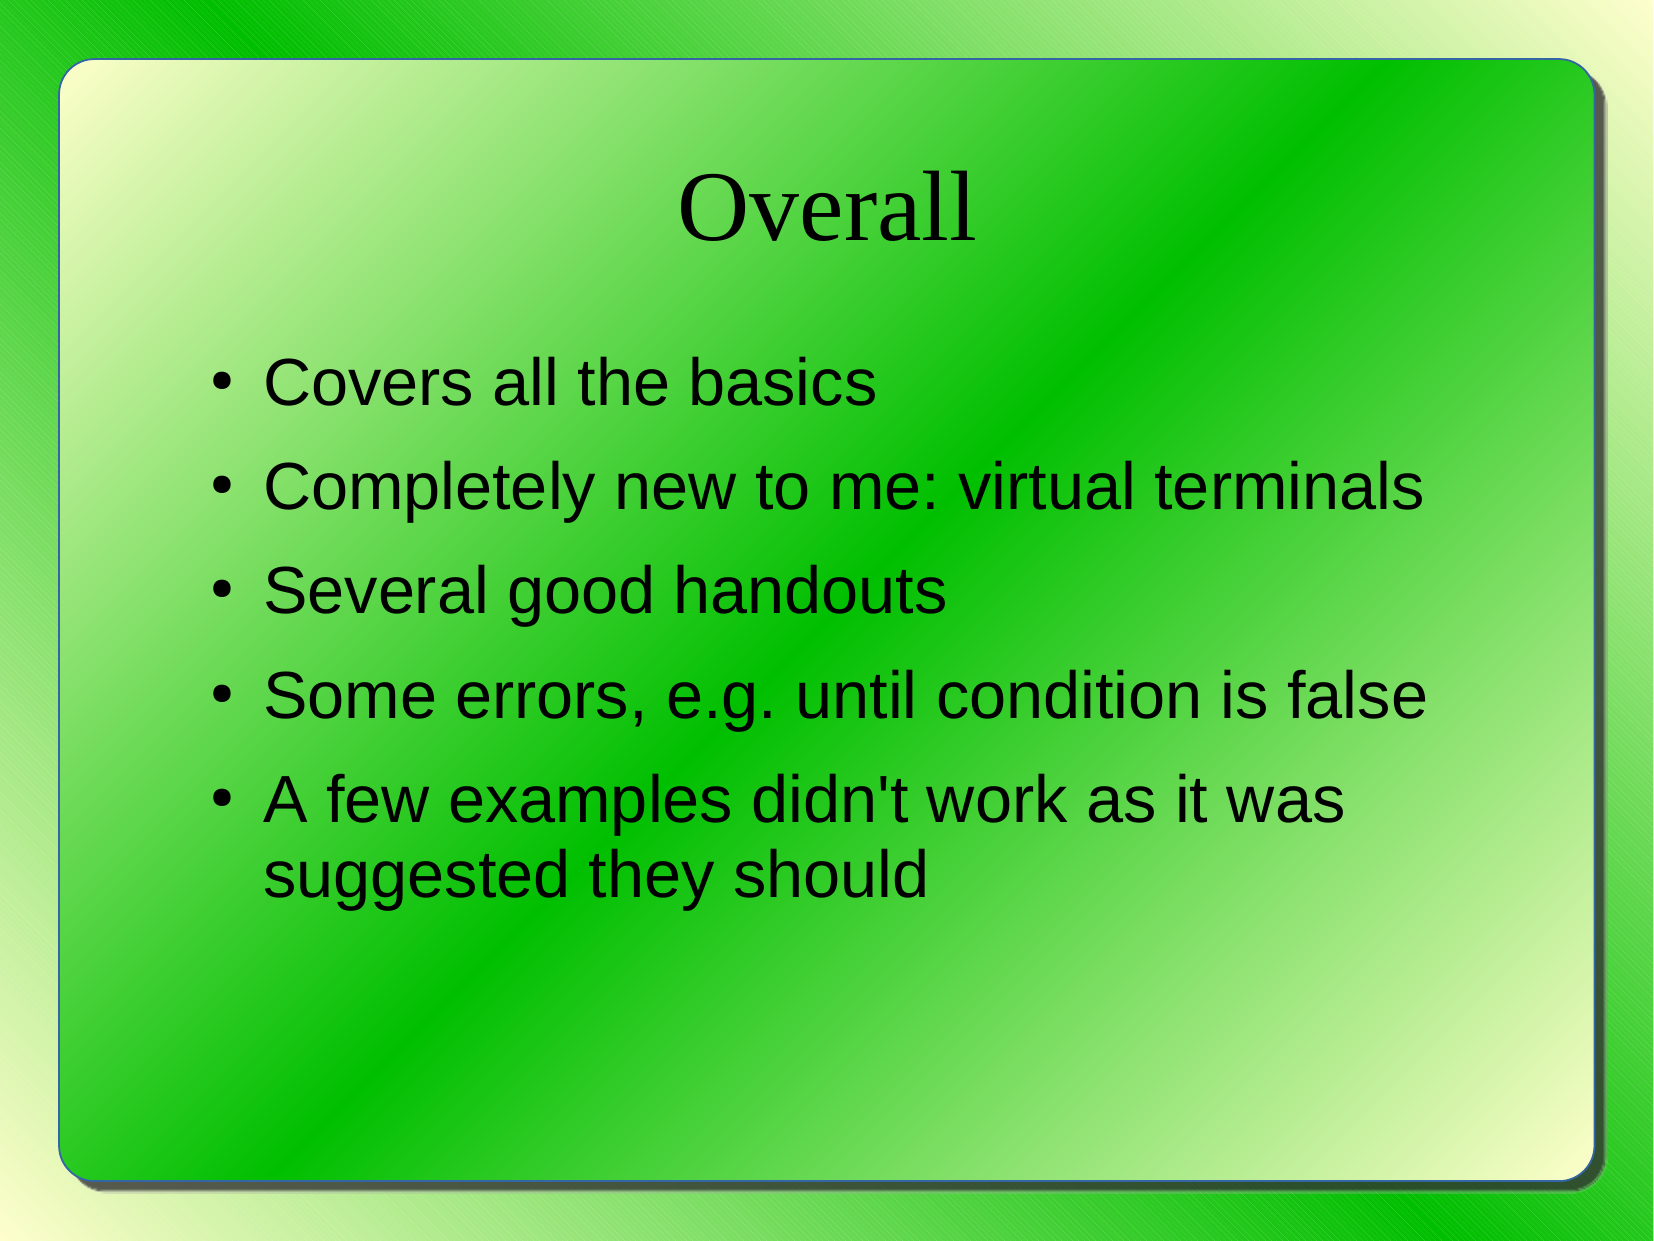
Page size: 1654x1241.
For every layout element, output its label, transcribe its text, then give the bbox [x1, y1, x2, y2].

title Overall [121, 102, 1534, 310]
list Covers all the basics Completely new to me: virtual terminals Several good handouts Some errors, e.g. until condition is false A few examples didn't work as it was suggested they should [121, 344, 1534, 1050]
